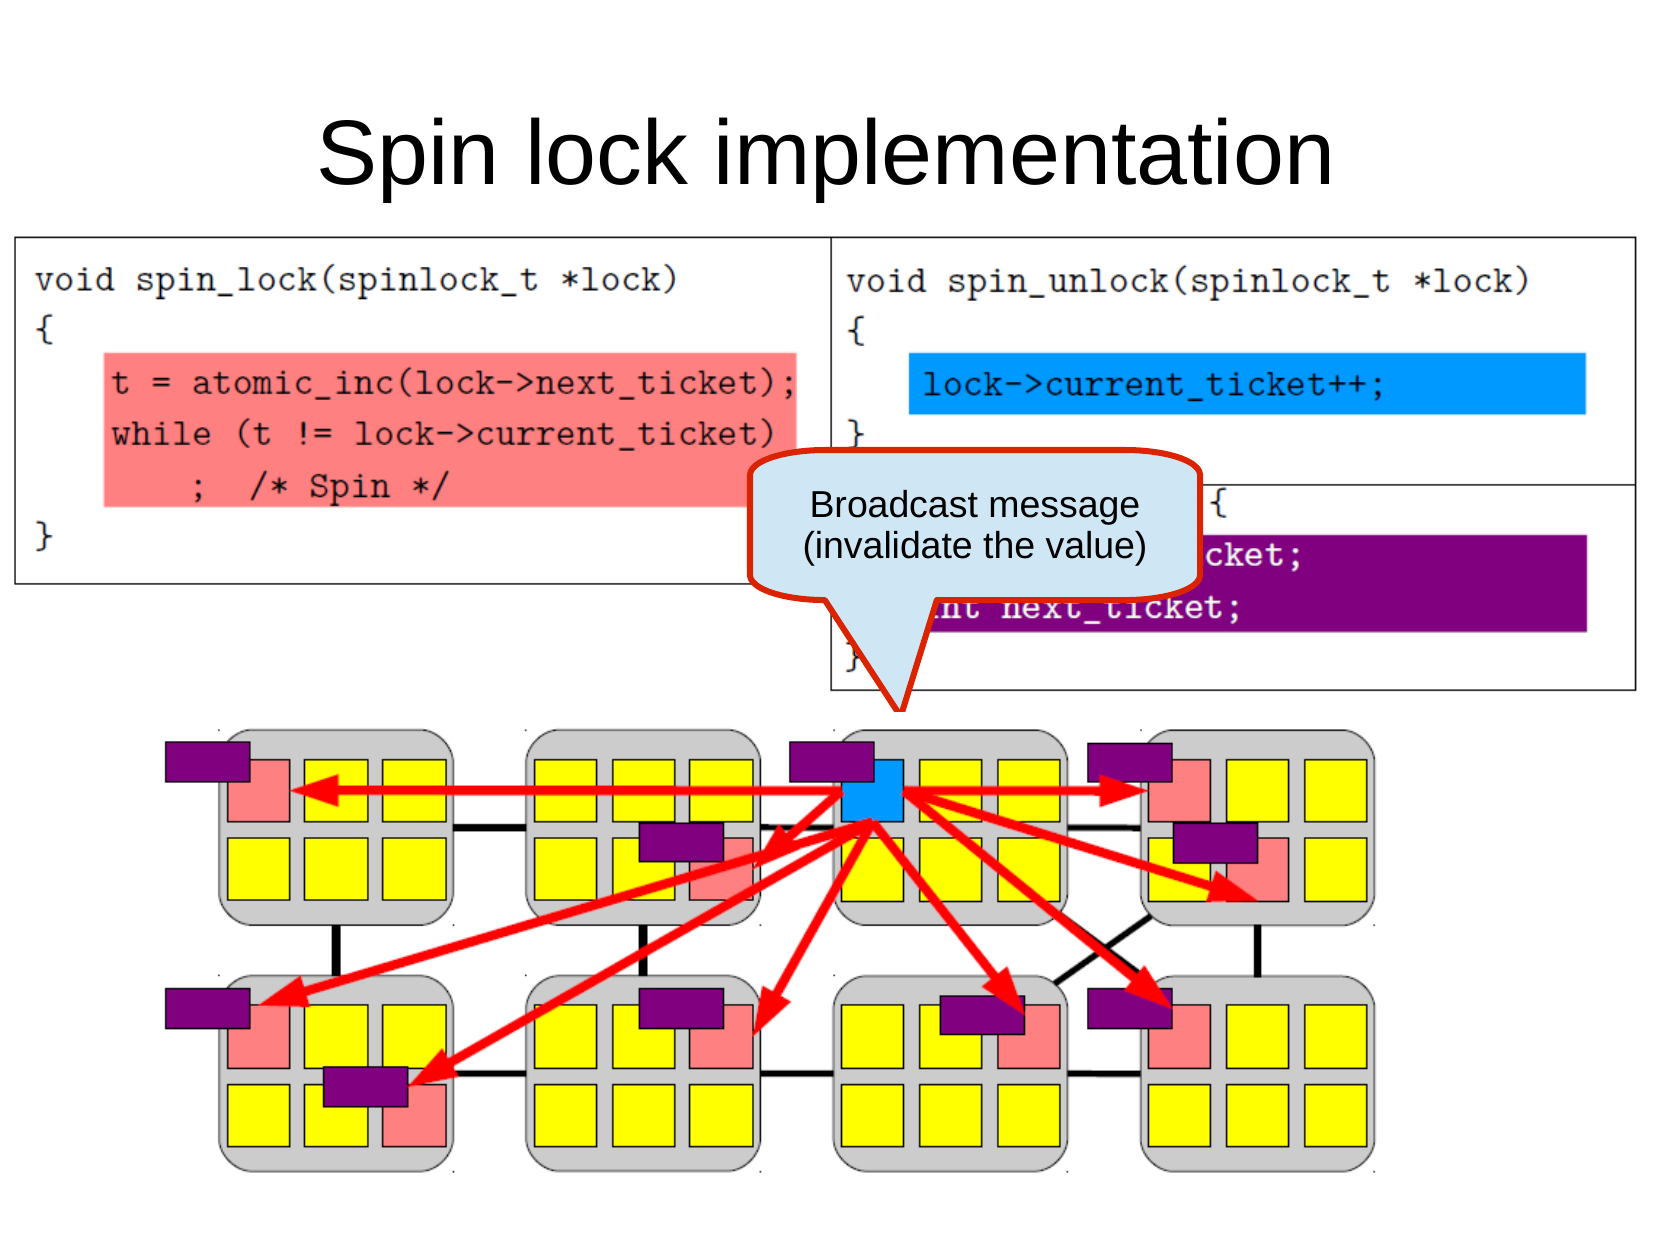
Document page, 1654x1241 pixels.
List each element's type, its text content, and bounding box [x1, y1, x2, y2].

picture [0, 215, 1654, 1189]
text_box Broadcast message (invalidate the value) [750, 450, 1201, 712]
title Spin lock implementation [82, 49, 1571, 215]
